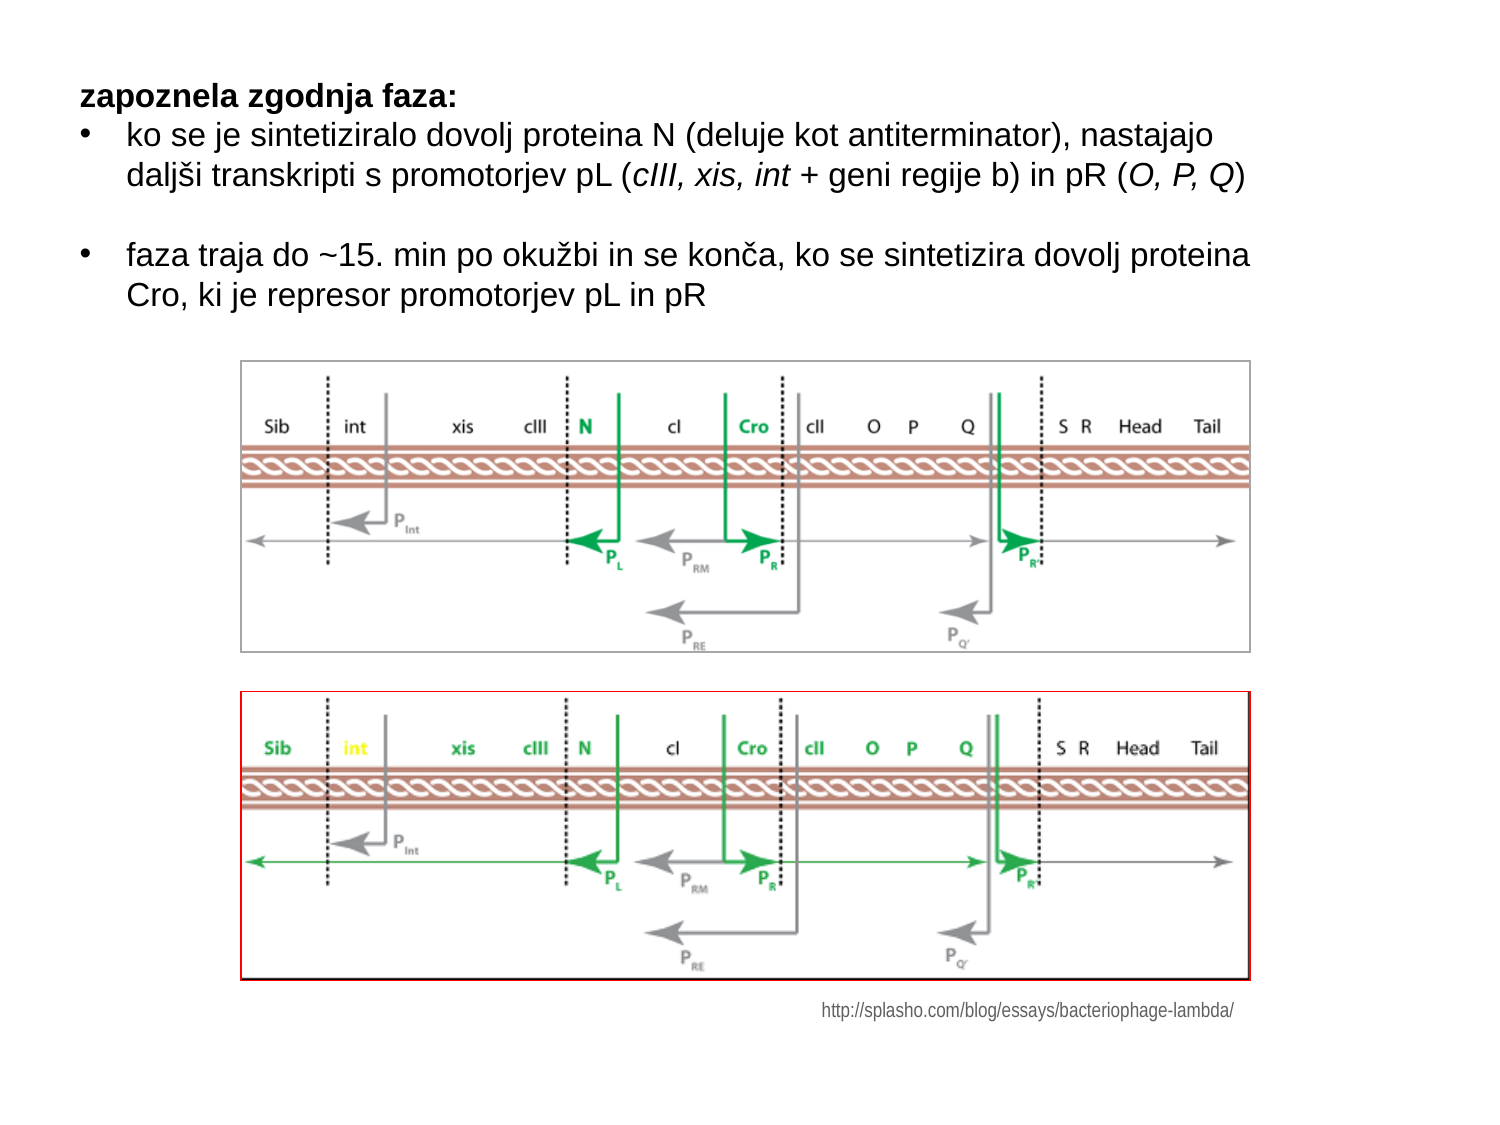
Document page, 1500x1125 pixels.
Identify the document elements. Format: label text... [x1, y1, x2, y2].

picture [241, 692, 1250, 980]
text_box http://splasho.com/blog/essays/bacteriophage-lambda/ [499, 989, 1250, 1030]
picture [241, 361, 1250, 652]
text_box zapoznela zgodnja faza: ko se je sintetiziralo dovolj proteina N (deluje kot antiterminator), nastajajo daljši transkripti s promotorjev pL (cIII, xis, int + geni regije b) in pR (O, P, Q) faza traja do ~15. min po okužbi in se konča, ko se sintetizira dovolj proteina Cro, ki je represor promotorjev pL in pR [64, 66, 1282, 481]
